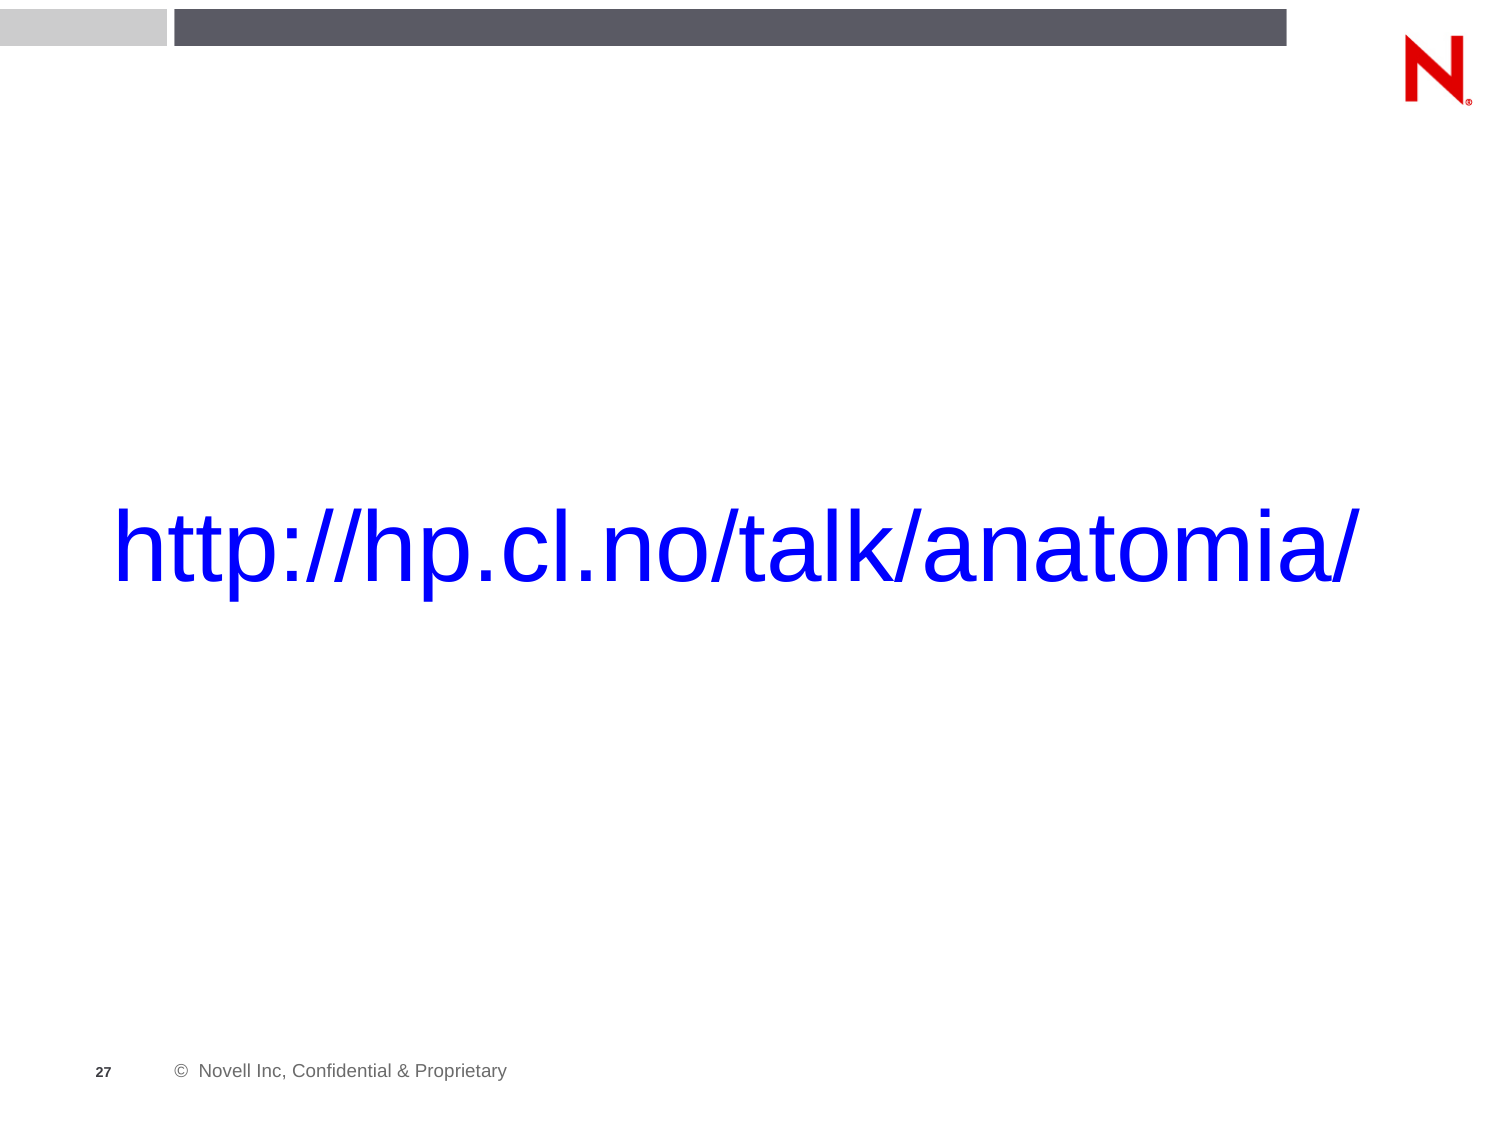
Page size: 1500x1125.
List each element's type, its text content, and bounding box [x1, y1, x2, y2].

text_box http://hp.cl.no/talk/anatomia/ [112, 485, 1362, 598]
picture [1403, 32, 1473, 107]
